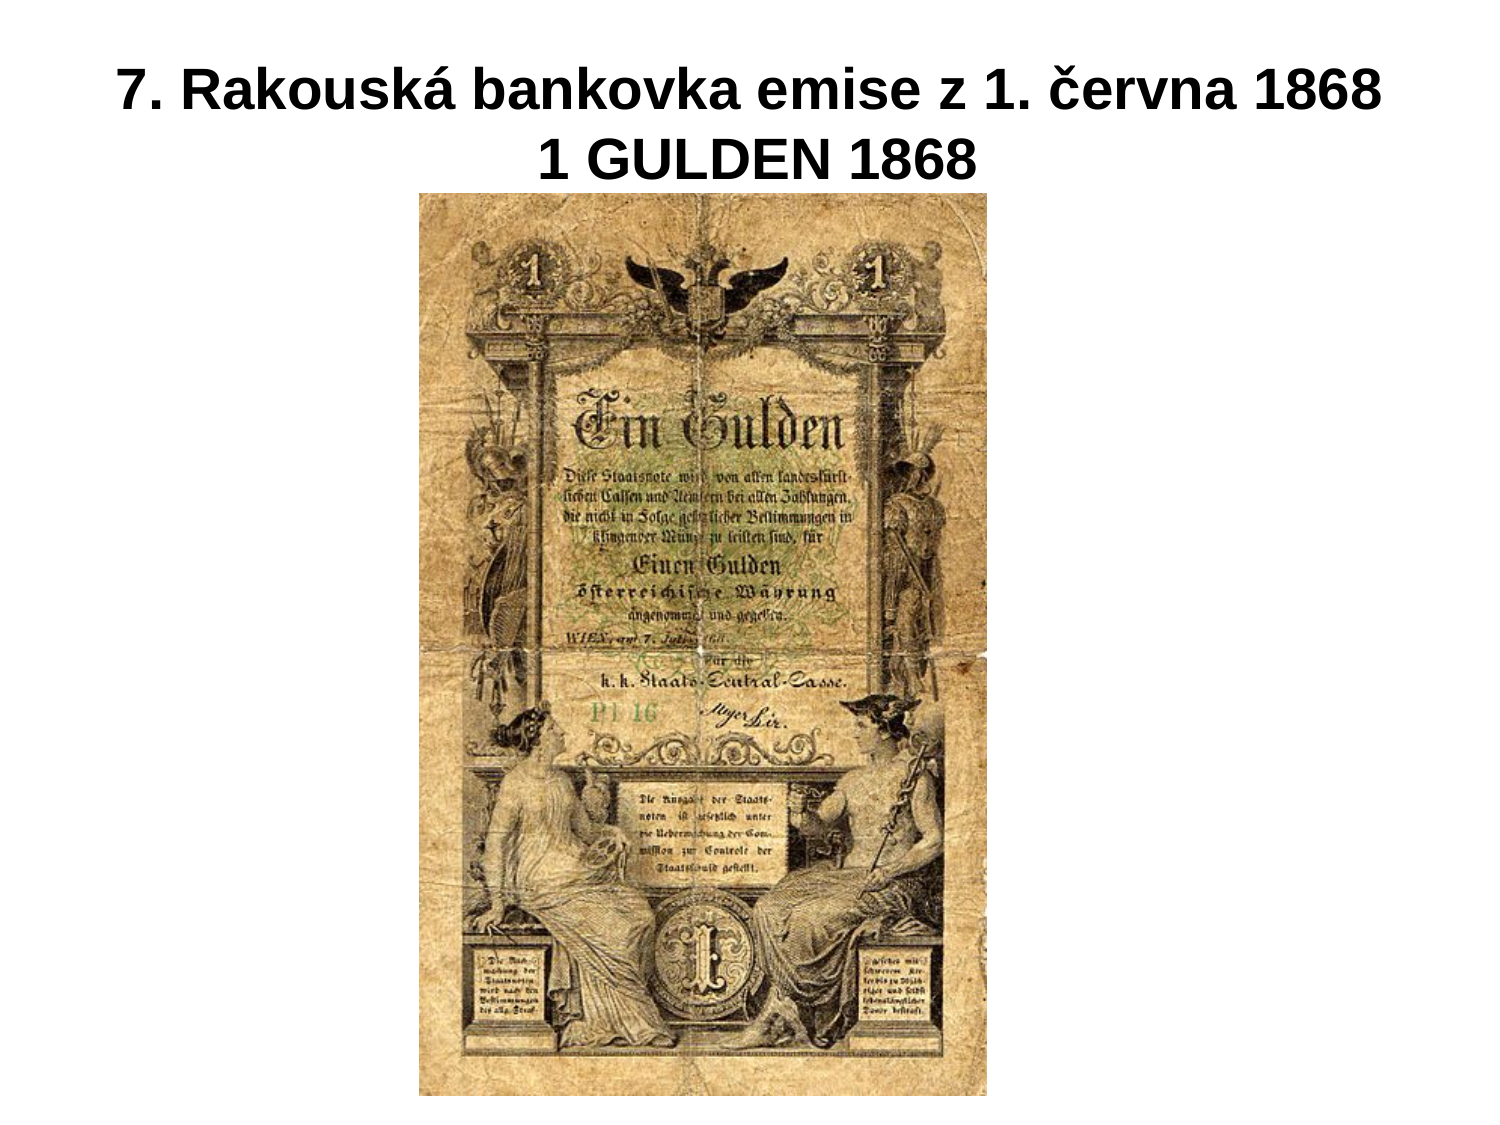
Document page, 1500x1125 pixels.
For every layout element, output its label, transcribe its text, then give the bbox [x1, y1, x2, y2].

text_box [419, 193, 987, 1096]
title 7. Rakouská bankovka emise z 1. června 1868 1 GULDEN 1868 [75, 0, 1426, 299]
